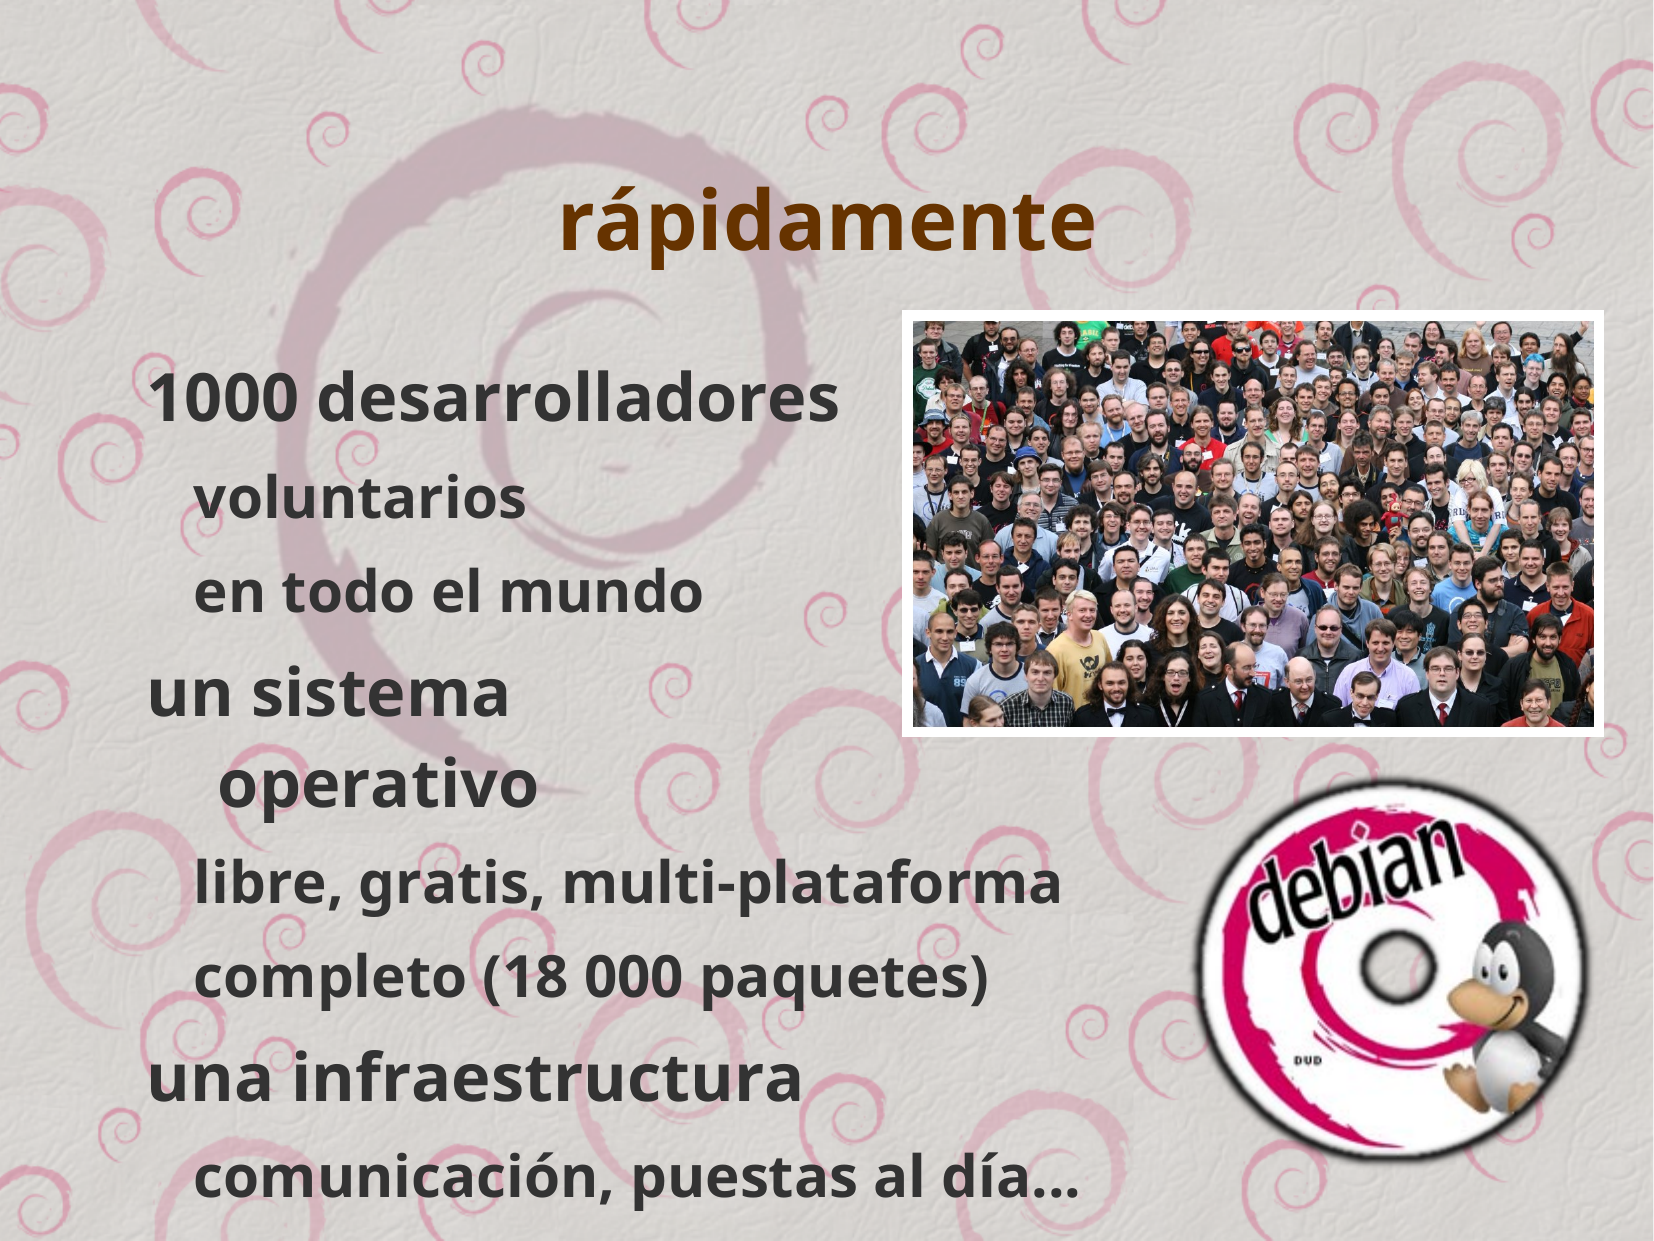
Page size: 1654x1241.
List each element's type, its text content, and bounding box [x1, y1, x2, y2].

picture [0, 0, 1654, 1241]
list 1000 desarrolladores voluntarios en todo el mundo un sistema operativo libre, gratis, multi-plataforma completo (18 000 paquetes) una infraestructura comunicación, puestas al día... [134, 350, 1516, 1133]
title rápidamente [121, 114, 1534, 322]
